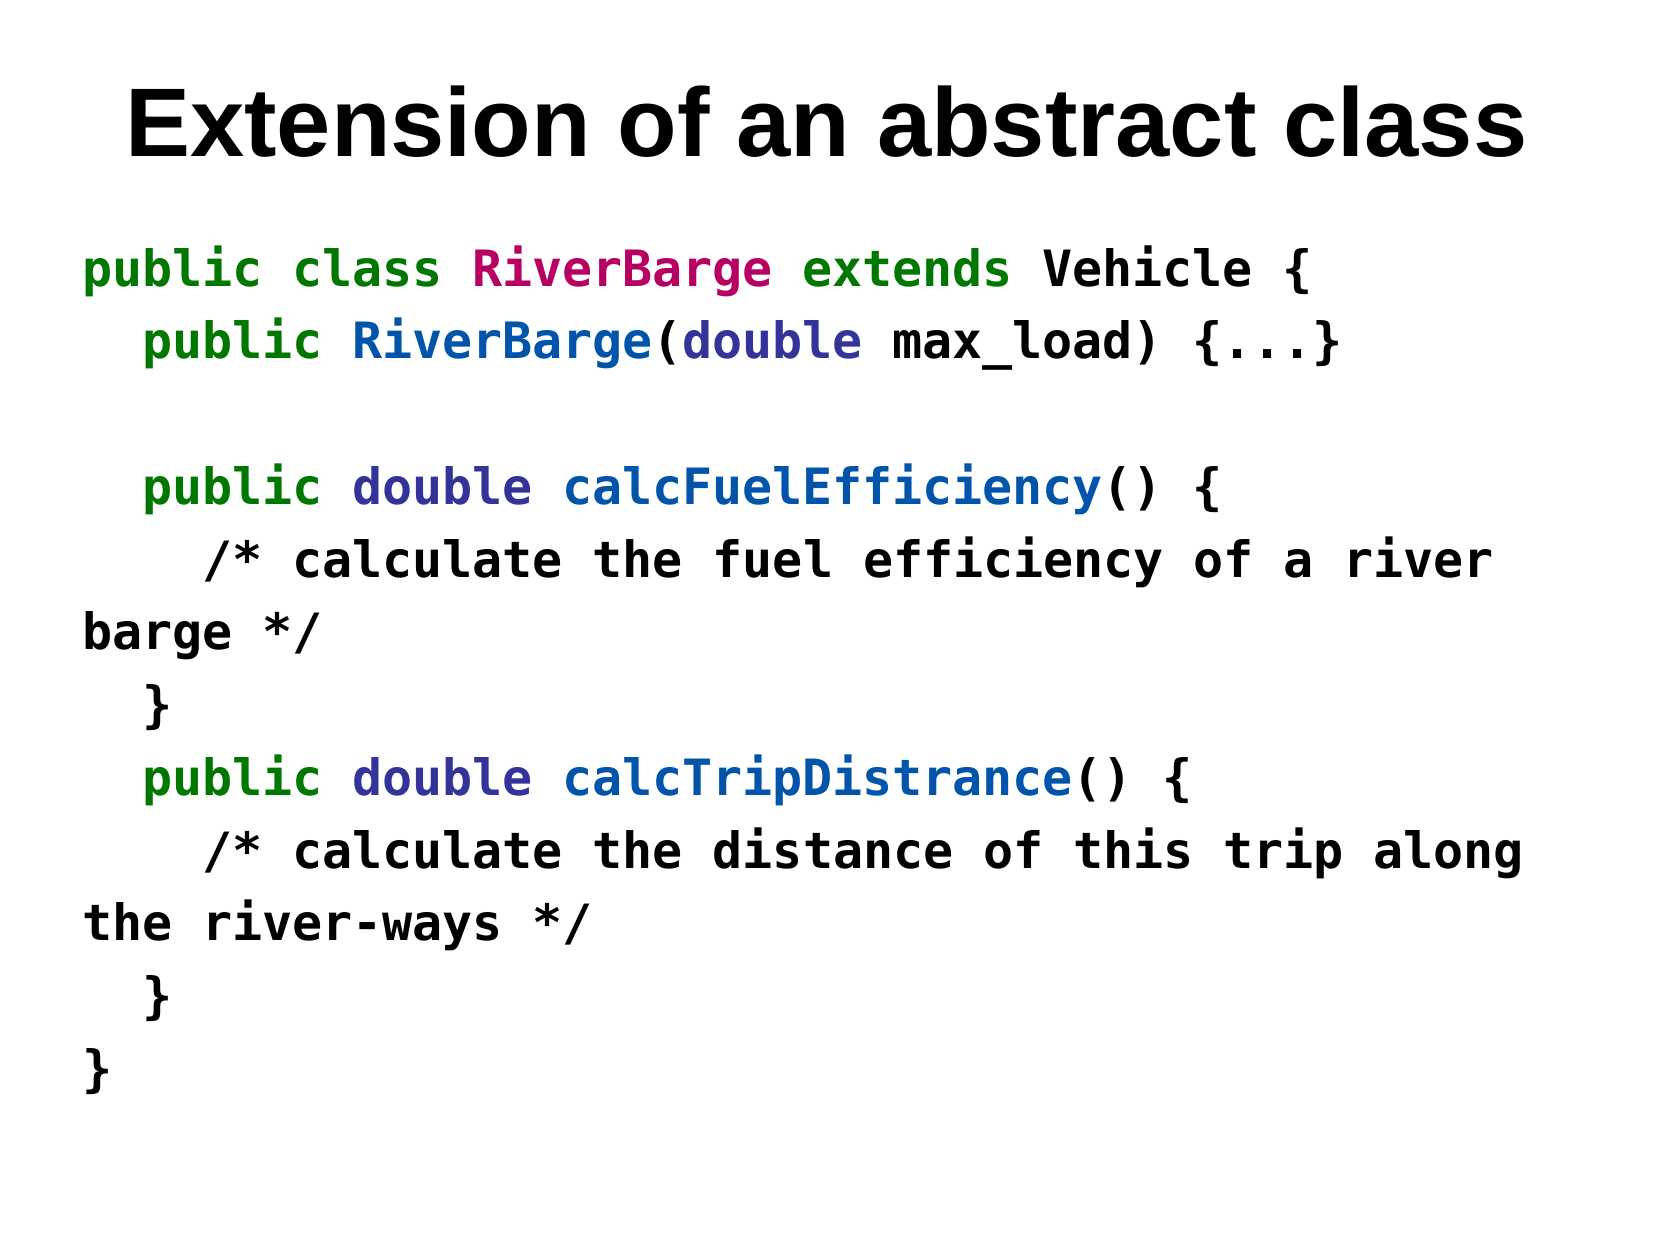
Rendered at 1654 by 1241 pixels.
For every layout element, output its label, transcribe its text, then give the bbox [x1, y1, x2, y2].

list public class RiverBarge extends Vehicle { public RiverBarge(double max_load) {...} public double calcFuelEfficiency() { /* calculate the fuel efficiency of a river barge */ } public double calcTripDistrance() { /* calculate the distance of this trip along the river-ways */ } } [82, 225, 1538, 1186]
title Extension of an abstract class [82, 49, 1571, 196]
